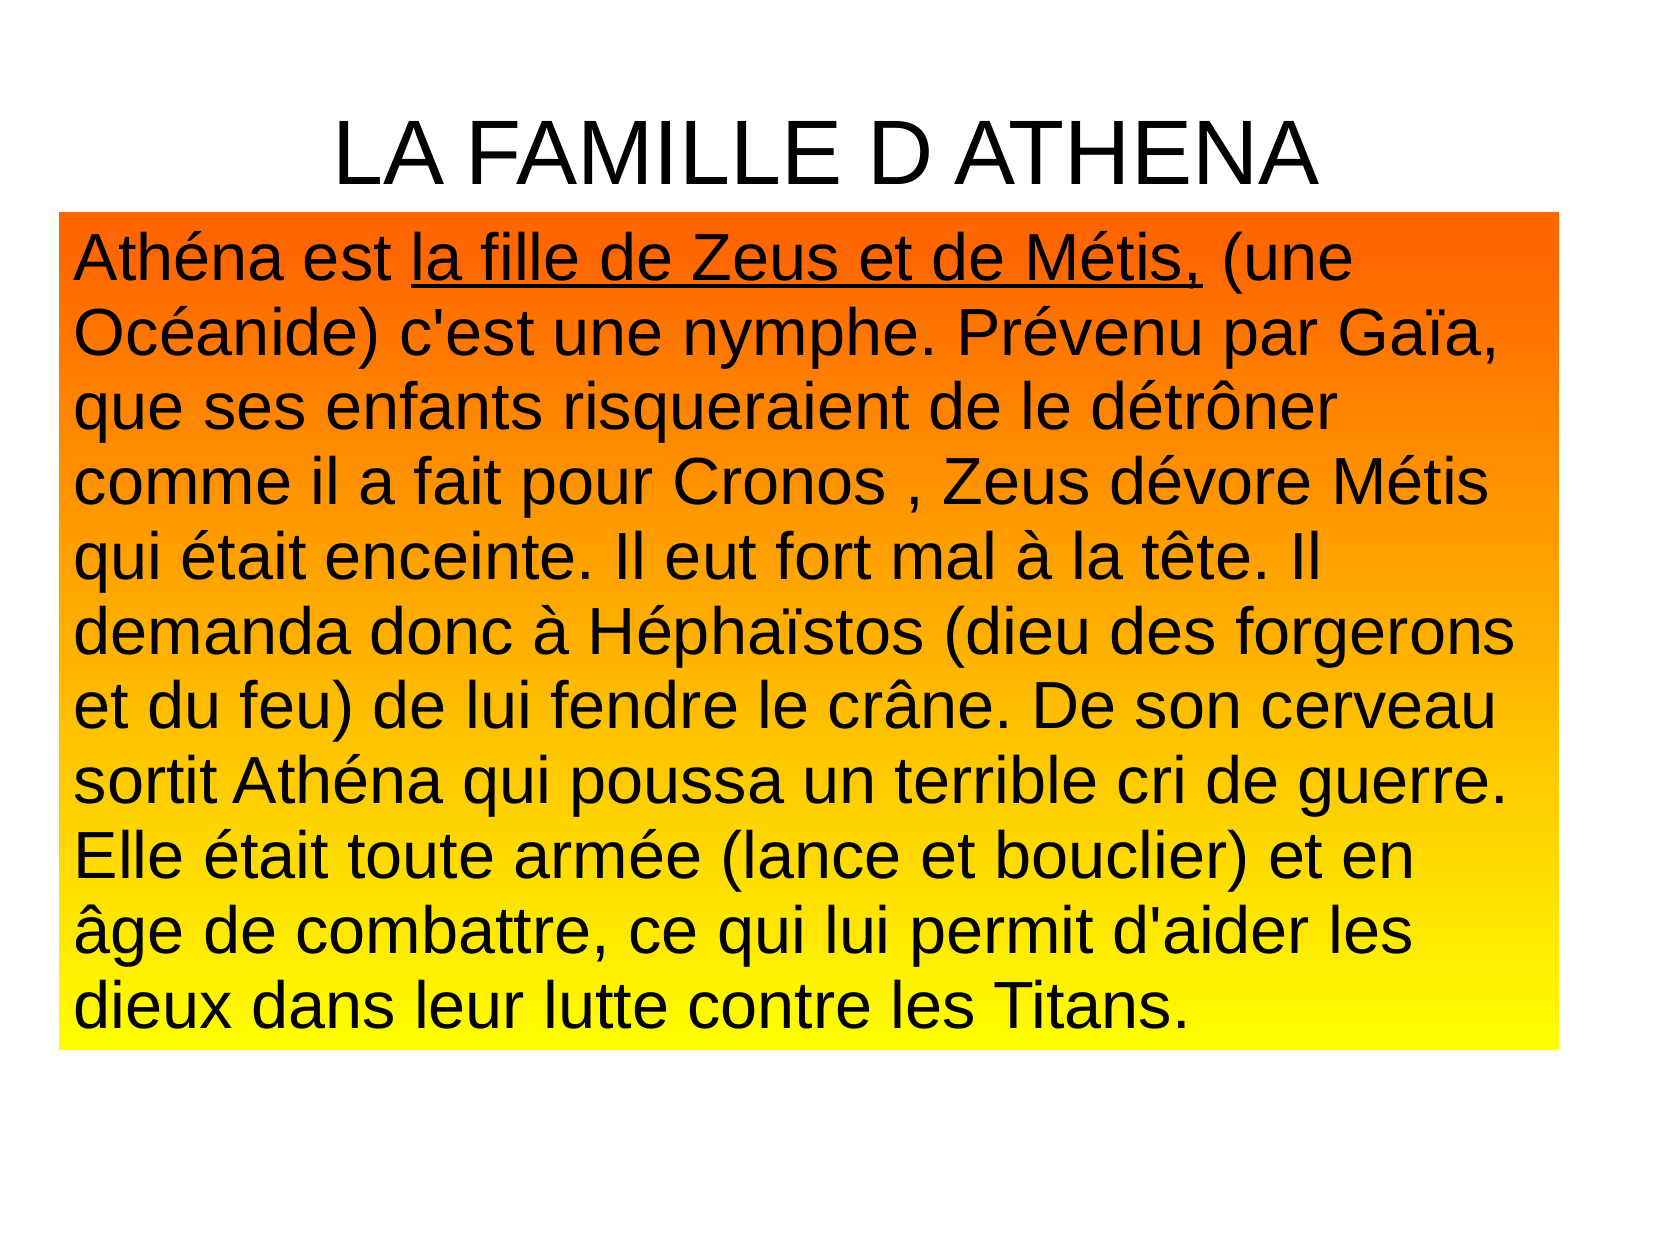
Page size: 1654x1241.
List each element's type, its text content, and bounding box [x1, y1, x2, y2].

title LA FAMILLE D ATHENA [82, 49, 1571, 257]
text_box Athéna est la fille de Zeus et de Métis, (une Océanide) c'est une nymphe. Prévenu par Gaïa, que ses enfants risqueraient de le détrôner comme il a fait pour Cronos , Zeus dévore Métis qui était enceinte. Il eut fort mal à la tête. Il demanda donc à Héphaïstos (dieu des forgerons et du feu) de lui fendre le crâne. De son cerveau sortit Athéna qui poussa un terrible cri de guerre. Elle était toute armée (lance et bouclier) et en âge de combattre, ce qui lui permit d'aider les dieux dans leur lutte contre les Titans. [59, 212, 1560, 1050]
